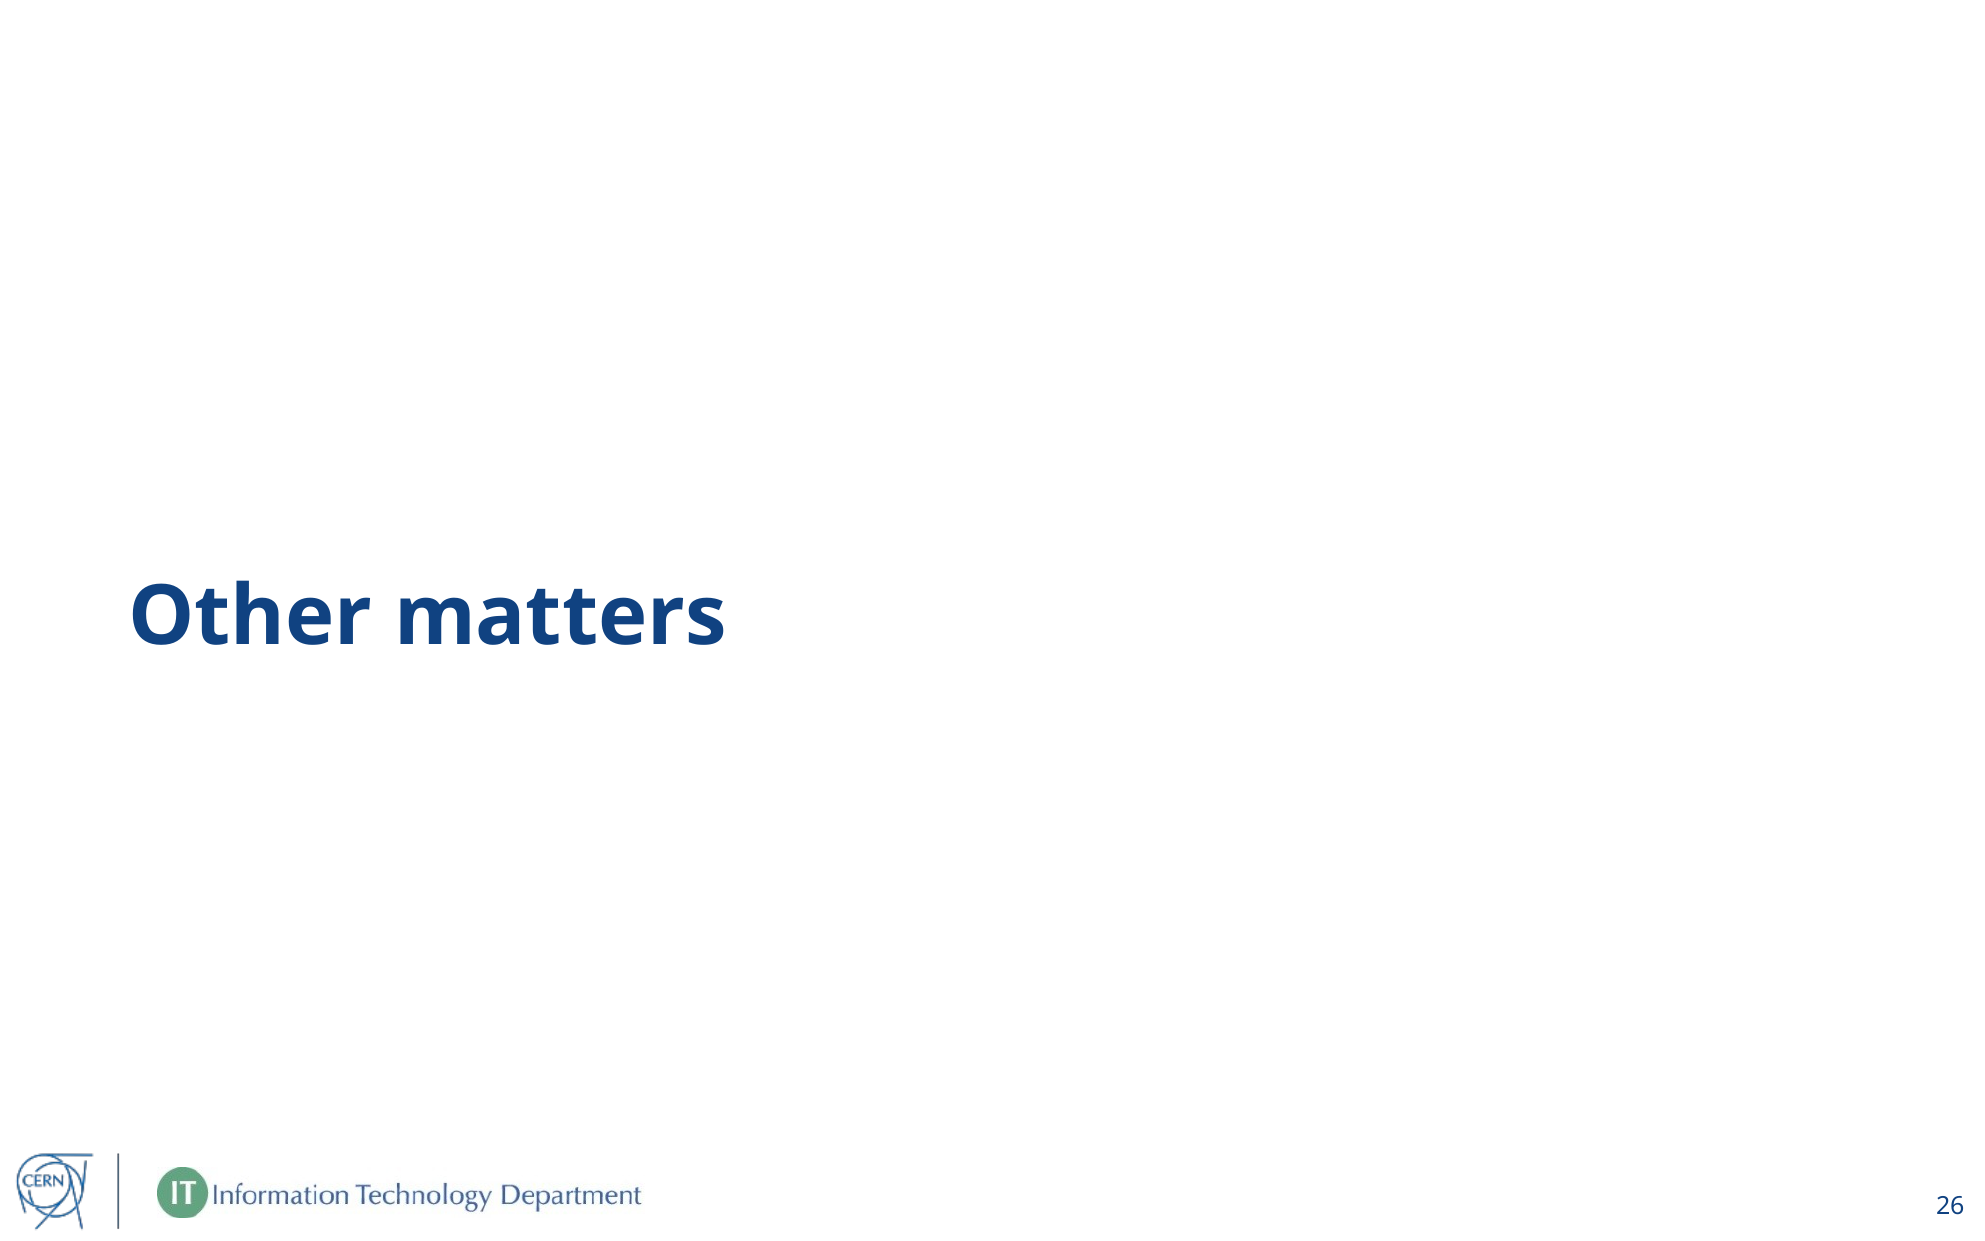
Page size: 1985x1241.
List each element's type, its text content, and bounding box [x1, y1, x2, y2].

picture [51, 1200, 64, 1215]
picture [38, 1207, 55, 1215]
picture [157, 1167, 948, 1218]
picture [16, 1188, 64, 1236]
picture [19, 1188, 64, 1207]
title Other matters [128, 522, 1890, 703]
